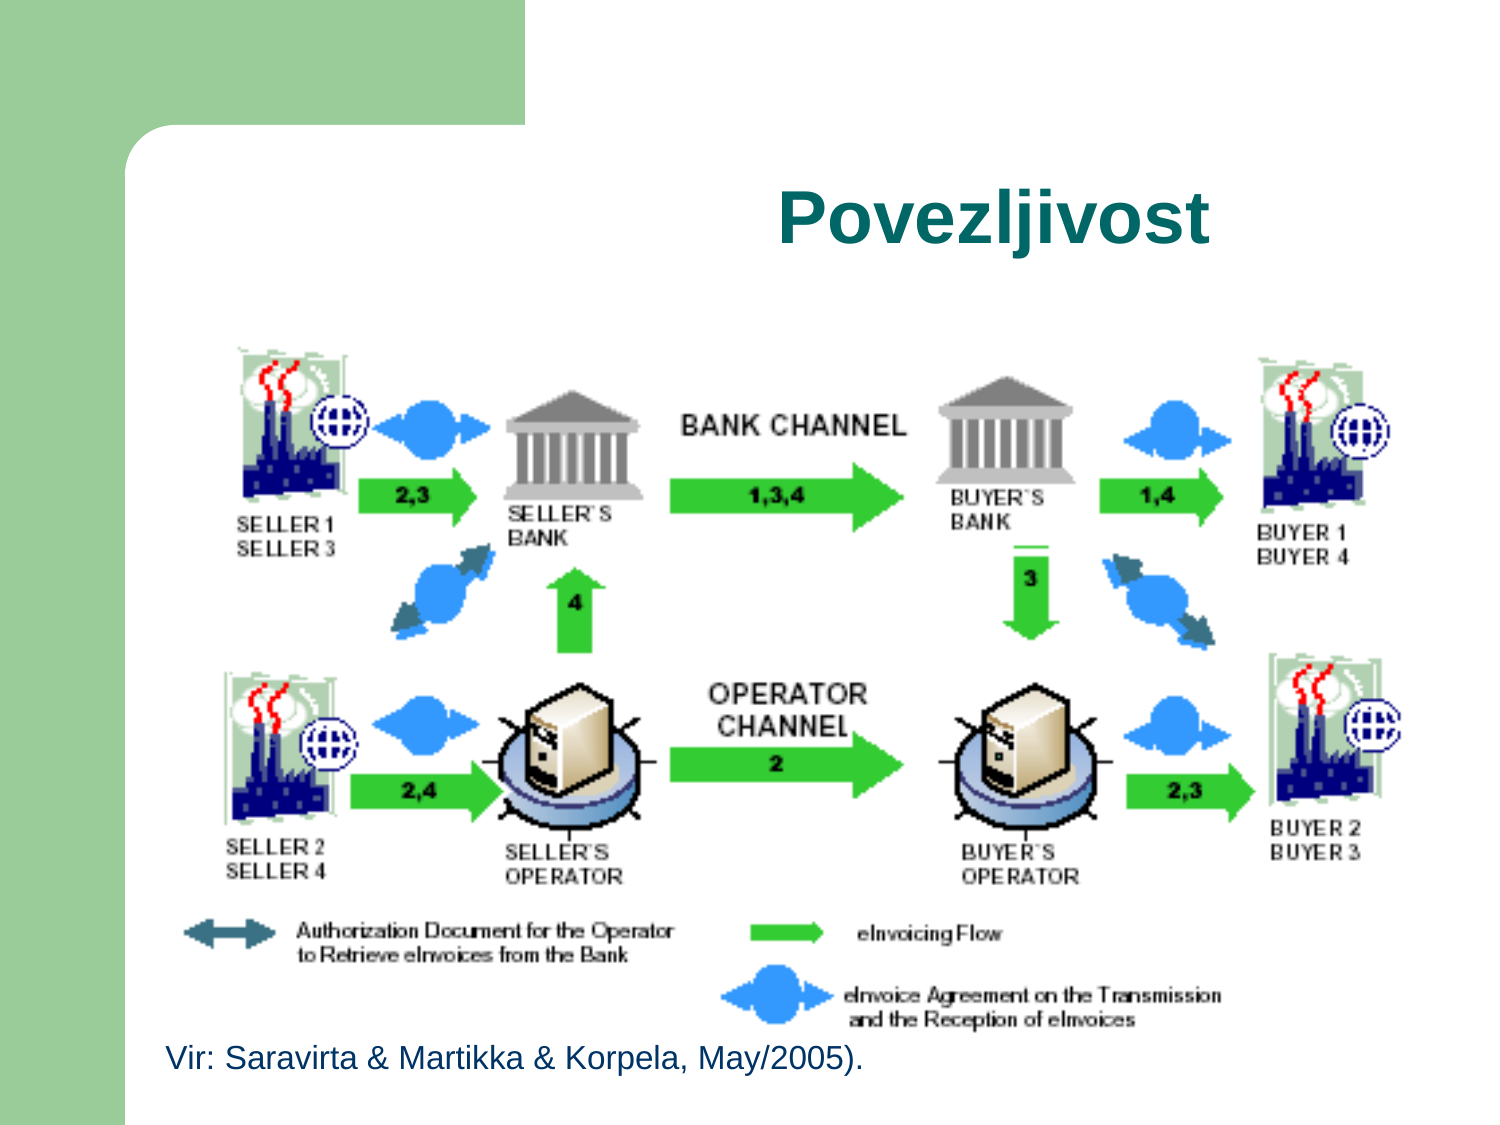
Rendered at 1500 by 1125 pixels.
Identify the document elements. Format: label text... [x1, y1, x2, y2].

picture [150, 337, 1463, 1057]
text_box Vir: Saravirta & Martikka & Korpela, May/2005). [150, 1028, 881, 1084]
title Povezljivost [525, 124, 1463, 268]
